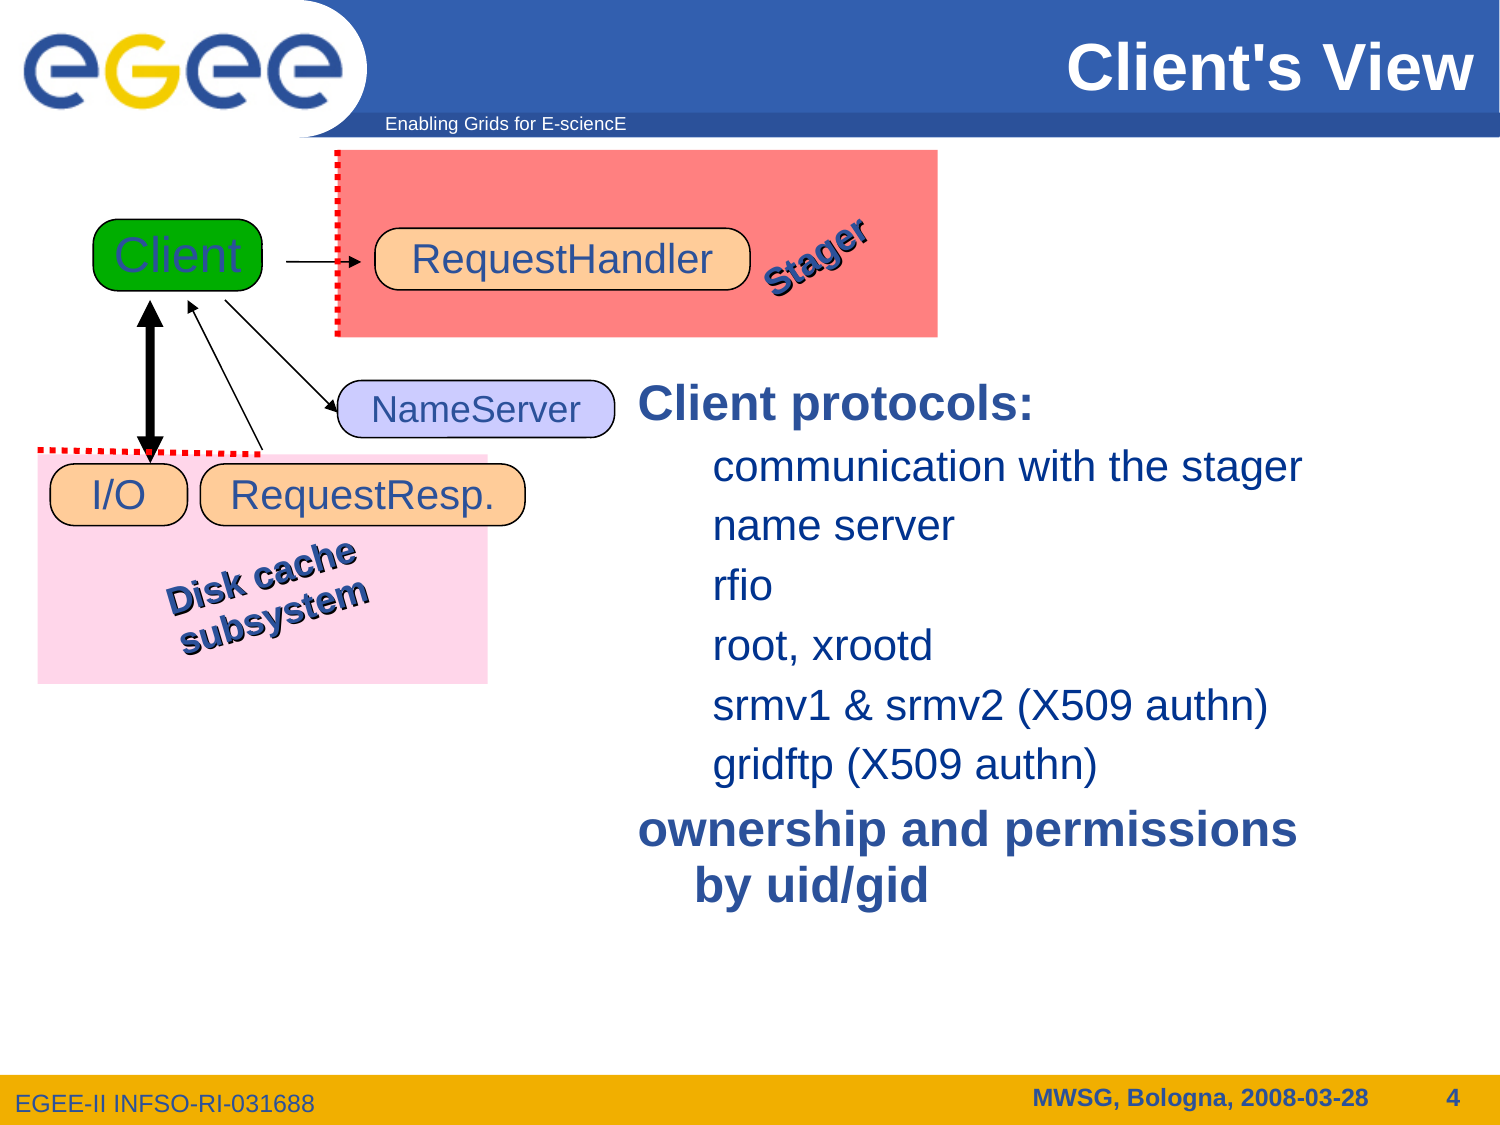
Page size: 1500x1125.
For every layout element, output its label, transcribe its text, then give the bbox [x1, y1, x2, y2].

text_box Client [93, 219, 263, 291]
title Client's View [369, 18, 1475, 117]
text_box NameServer [337, 380, 615, 438]
text_box [337, 149, 925, 338]
text_box [926, 149, 938, 167]
list Client protocols: communication with the stager name server rfio root, xrootd srmv1 & srmv2 (X509 authn) gridftp (X509 authn) ownership and permissions by uid/gid [637, 375, 1466, 976]
text_box RequestHandler [375, 228, 751, 290]
text_box Disk cache subsystem [48, 526, 486, 705]
text_box [37, 454, 488, 684]
text_box [746, 212, 938, 338]
text_box RequestResp. [200, 463, 526, 526]
text_box Stager [675, 149, 957, 363]
text_box [148, 526, 488, 684]
text_box I/O [50, 463, 188, 526]
picture [18, 30, 349, 112]
